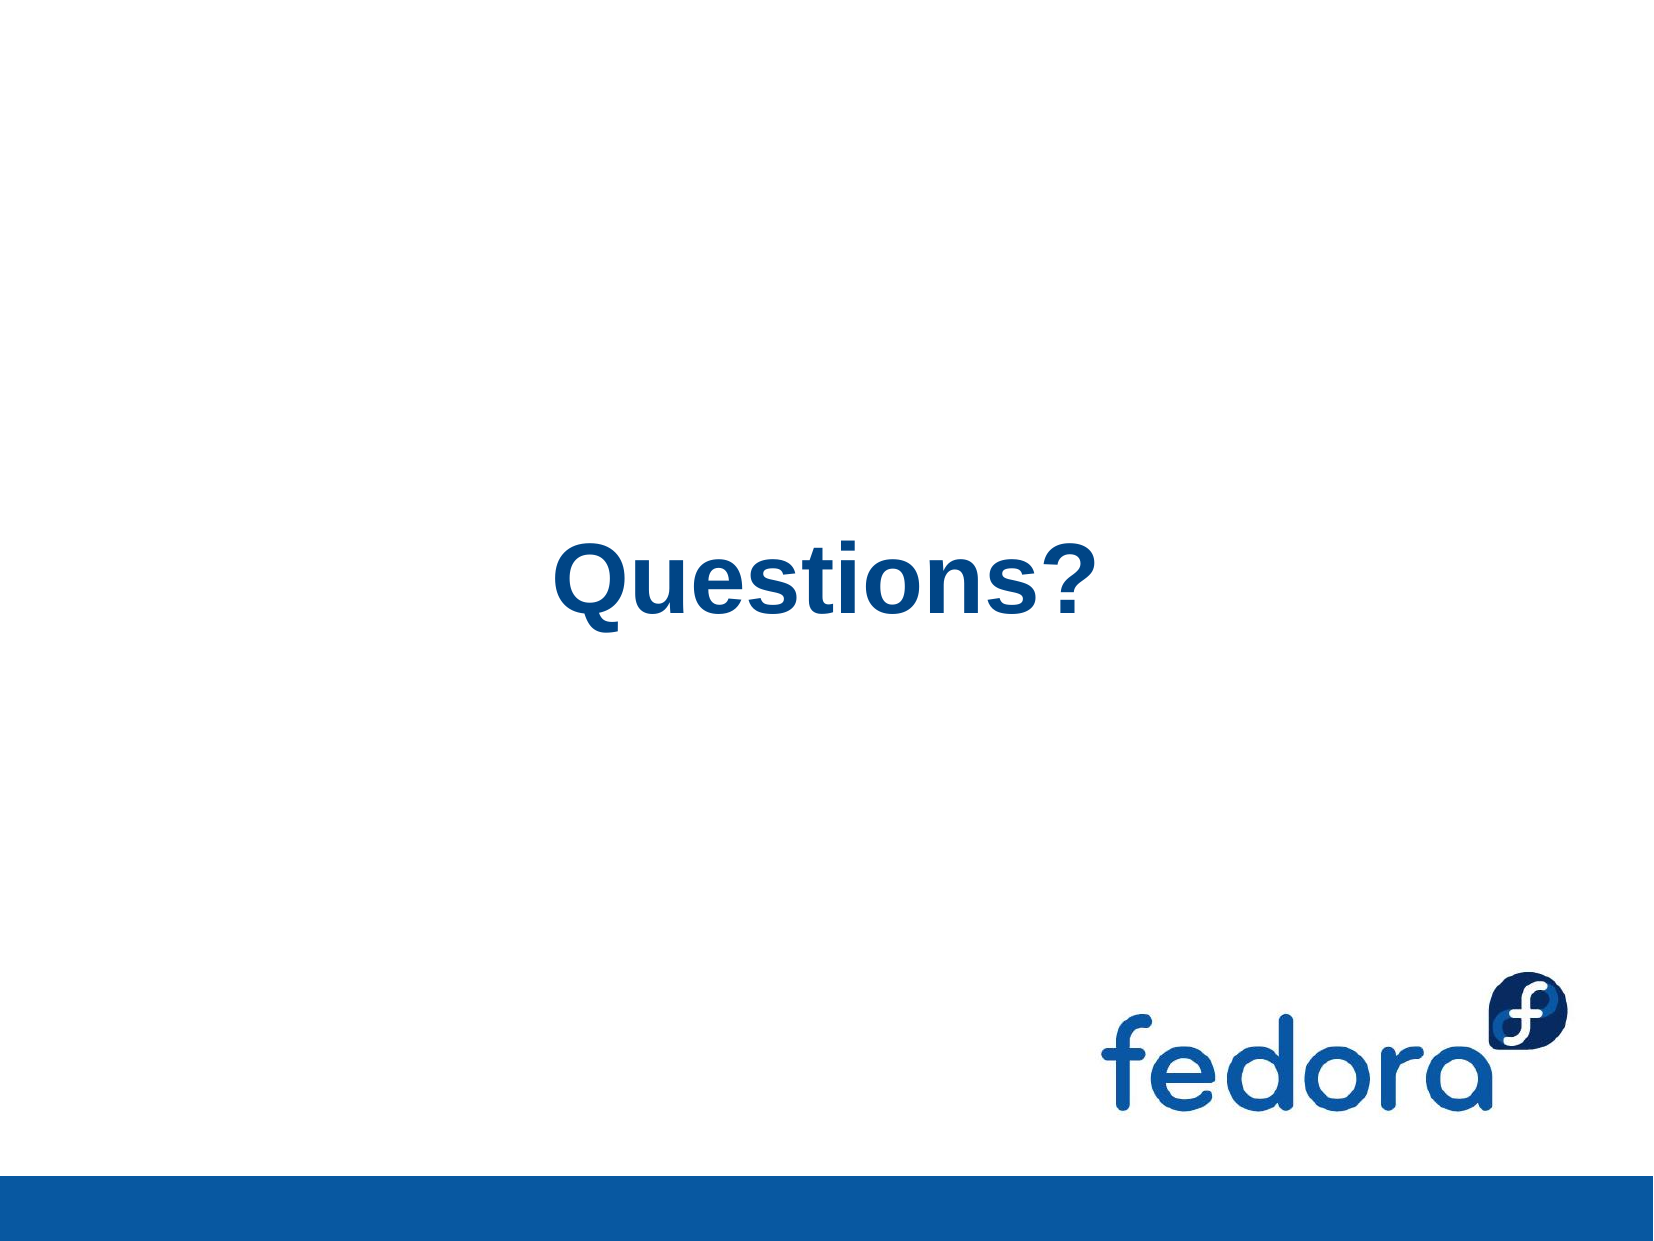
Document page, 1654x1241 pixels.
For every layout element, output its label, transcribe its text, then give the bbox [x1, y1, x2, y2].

picture [1087, 959, 1576, 1125]
picture [0, 1176, 1653, 1241]
title Questions? [82, 56, 1571, 1102]
